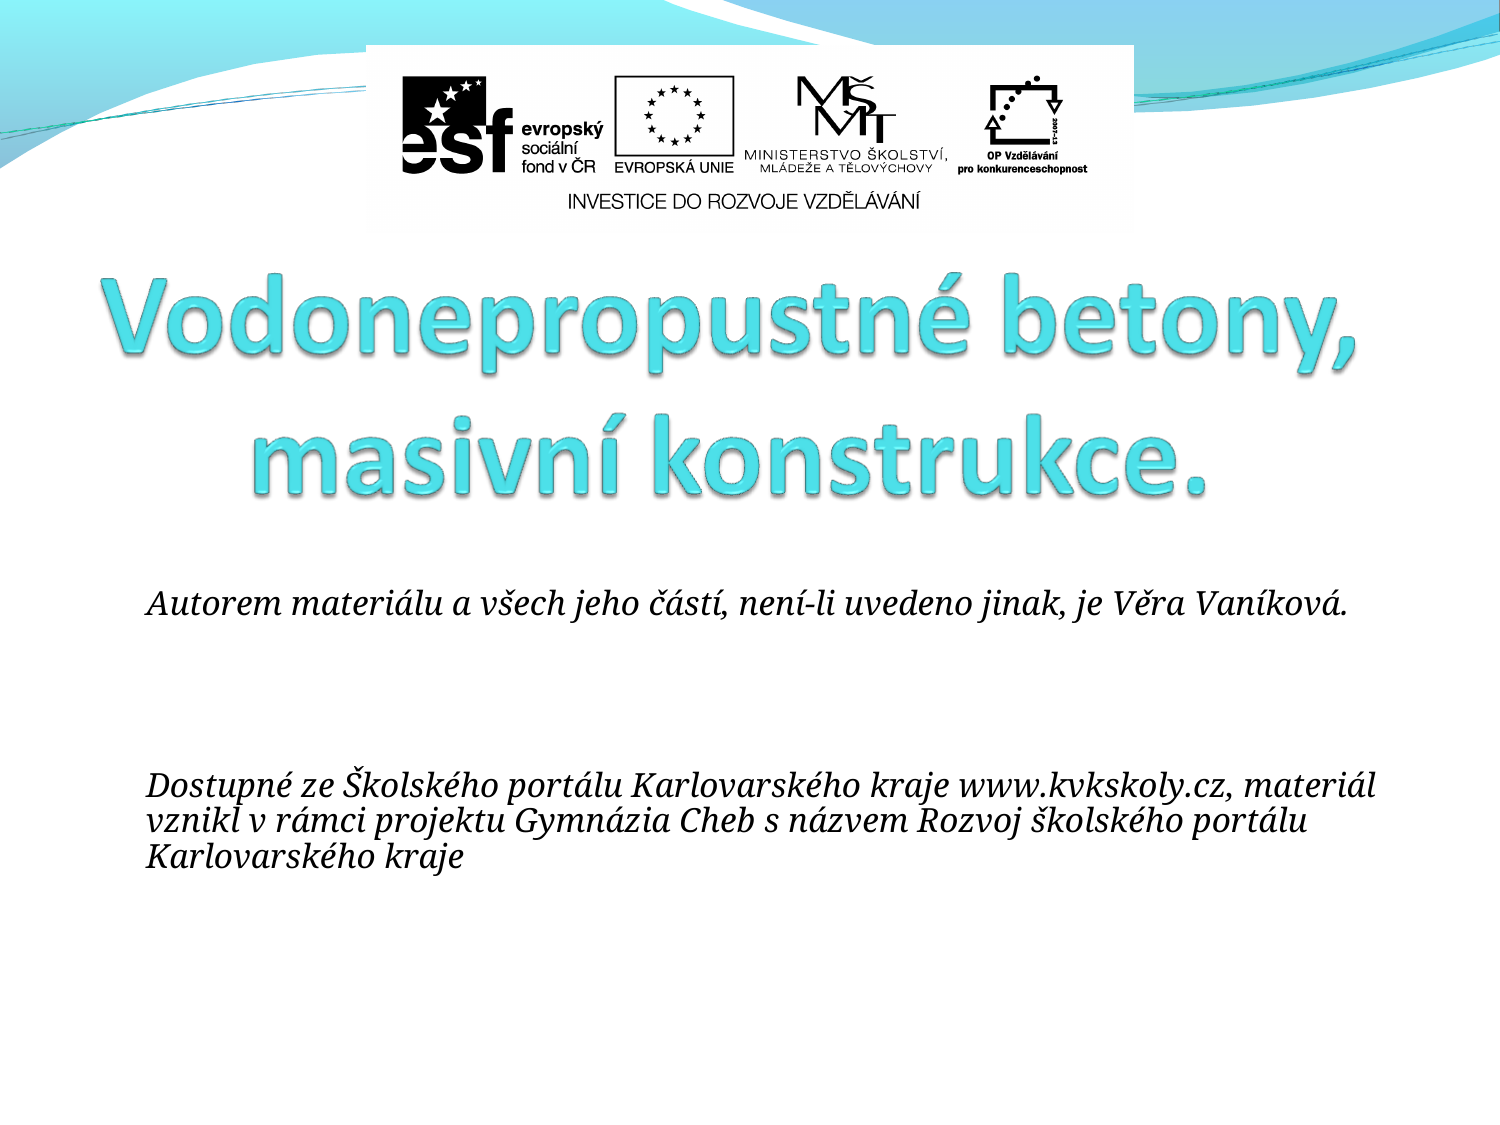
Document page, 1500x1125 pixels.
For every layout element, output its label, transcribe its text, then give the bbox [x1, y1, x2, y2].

list Autorem materiálu a všech jeho částí, není-li uvedeno jinak, je Věra Vaníková. Dostupné ze Školského portálu Karlovarského kraje www.kvkskoly.cz, materiál vznikl v rámci projektu Gymnázia Cheb s názvem Rozvoj školského portálu Karlovarského kraje [75, 536, 1426, 1006]
picture [0, 33, 1500, 205]
text_box [22, 205, 1438, 536]
